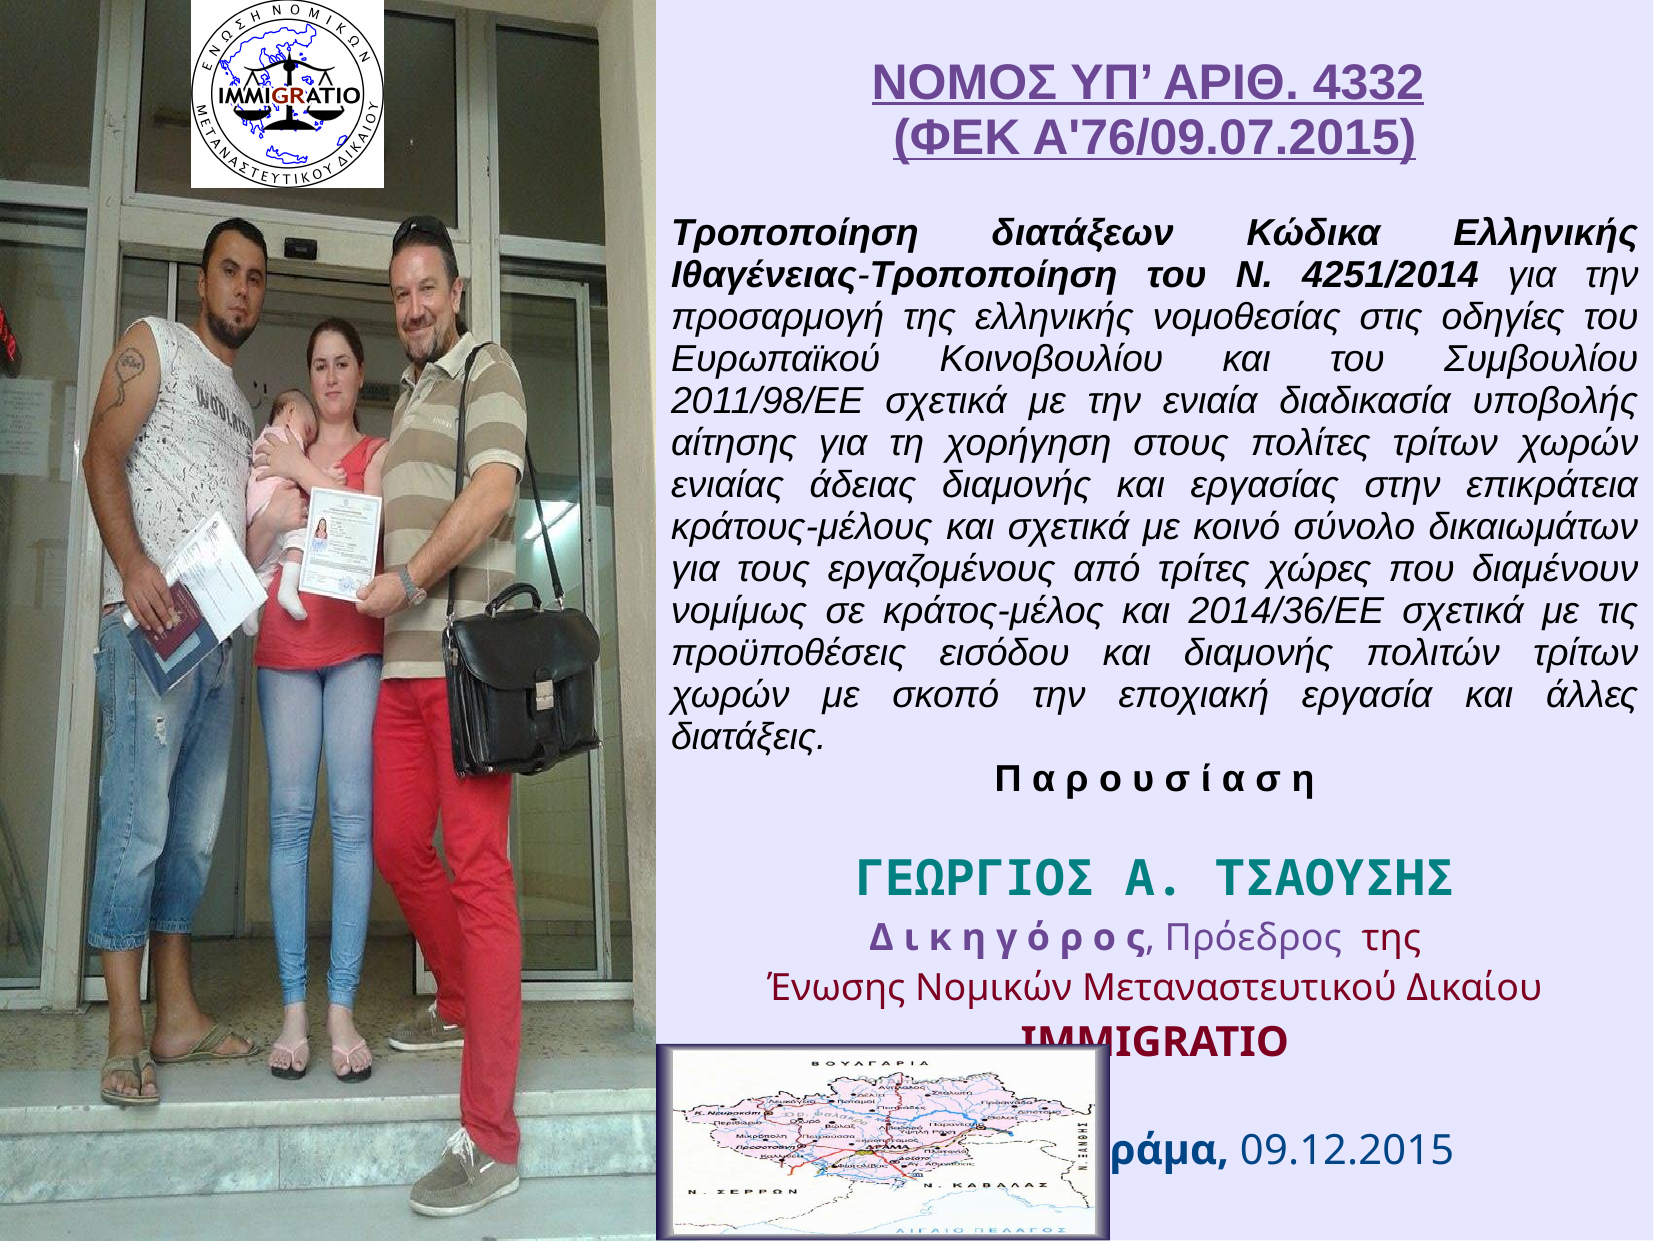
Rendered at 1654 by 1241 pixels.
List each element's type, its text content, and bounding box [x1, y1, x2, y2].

text_box NOMOΣ ΥΠ’ ΑΡΙΘ. 4332 (ΦΕΚ Α'76/09.07.2015) Τροποποίηση διατάξεων Κώδικα Ελληνικής Ιθαγένειας-Τροποποίηση του Ν. 4251/2014 για την προσαρμογή της ελληνικής νομοθεσίας στις οδηγίες του Ευρωπαϊκού Κοινοβουλίου και του Συμβουλίου 2011/98/ΕΕ σχετικά με την ενιαία διαδικασία υποβολής αίτησης για τη χορήγηση στους πολίτες τρίτων χωρών ενιαίας άδειας διαμονής και εργασίας στην επικράτεια κράτους-μέλους και σχετικά με κοινό σύνολο δικαιωμάτων για τους εργαζομένους από τρίτες χώρες που διαμένουν νομίμως σε κράτος-μέλος και 2014/36/ΕΕ σχετικά με τις προϋποθέσεις εισόδου και διαμονής πολιτών τρίτων χωρών με σκοπό την εποχιακή εργασία και άλλες διατάξεις. Π α ρ ο υ σ ί α σ η ΓΕΩΡΓΙΟΣ Α. ΤΣΑΟΥΣΗΣ Δ ι κ η γ ό ρ ο ς, Πρόεδρος της Ένωσης Νομικών Μεταναστευτικού Δικαίου IMMIGRATIO Δράμα, 09.12.2015 [656, 0, 1654, 1241]
picture [0, 0, 656, 1241]
text_box [656, 1043, 1110, 1241]
